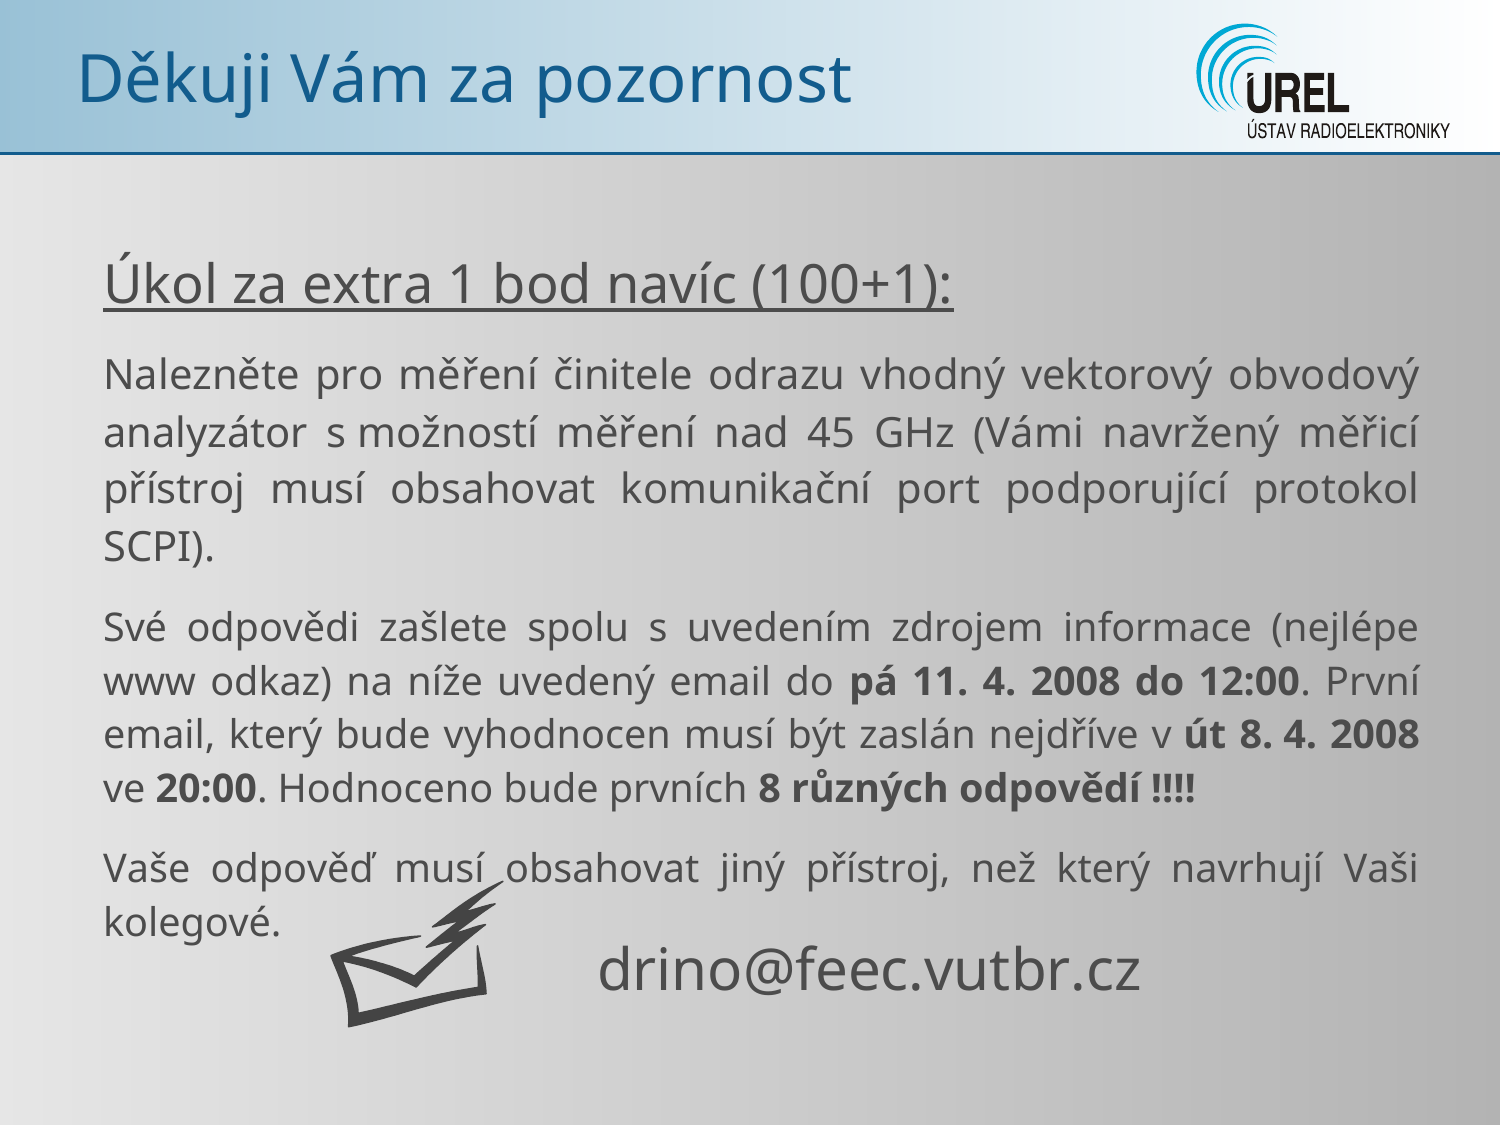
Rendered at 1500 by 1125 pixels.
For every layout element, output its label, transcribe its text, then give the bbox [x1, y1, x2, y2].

text_box [331, 956, 487, 1027]
text_box Úkol za extra 1 bod navíc (100+1): Nalezněte pro měření činitele odrazu vhodný vektorový obvodový analyzátor s možností měření nad 45 GHz (Vámi navržený měřicí přístroj musí obsahovat komunikační port podporující protokol SCPI). Své odpovědi zašlete spolu s uvedením zdrojem informace (nejlépe www odkaz) na níže uvedený email do pá 11. 4. 2008 do 12:00. První email, který bude vyhodnocen musí být zaslán nejdříve v út 8. 4. 2008 ve 20:00. Hodnoceno bude prvních 8 různých odpovědí !!!! Vaše odpověď musí obsahovat jiný přístroj, než který navrhují Vaši kolegové. [88, 237, 1436, 956]
list drino@feec.vutbr.cz [527, 920, 1211, 1009]
picture [1196, 23, 1450, 160]
picture [1196, 23, 1236, 62]
text_box Děkuji Vám za pozornost [0, 0, 1500, 152]
